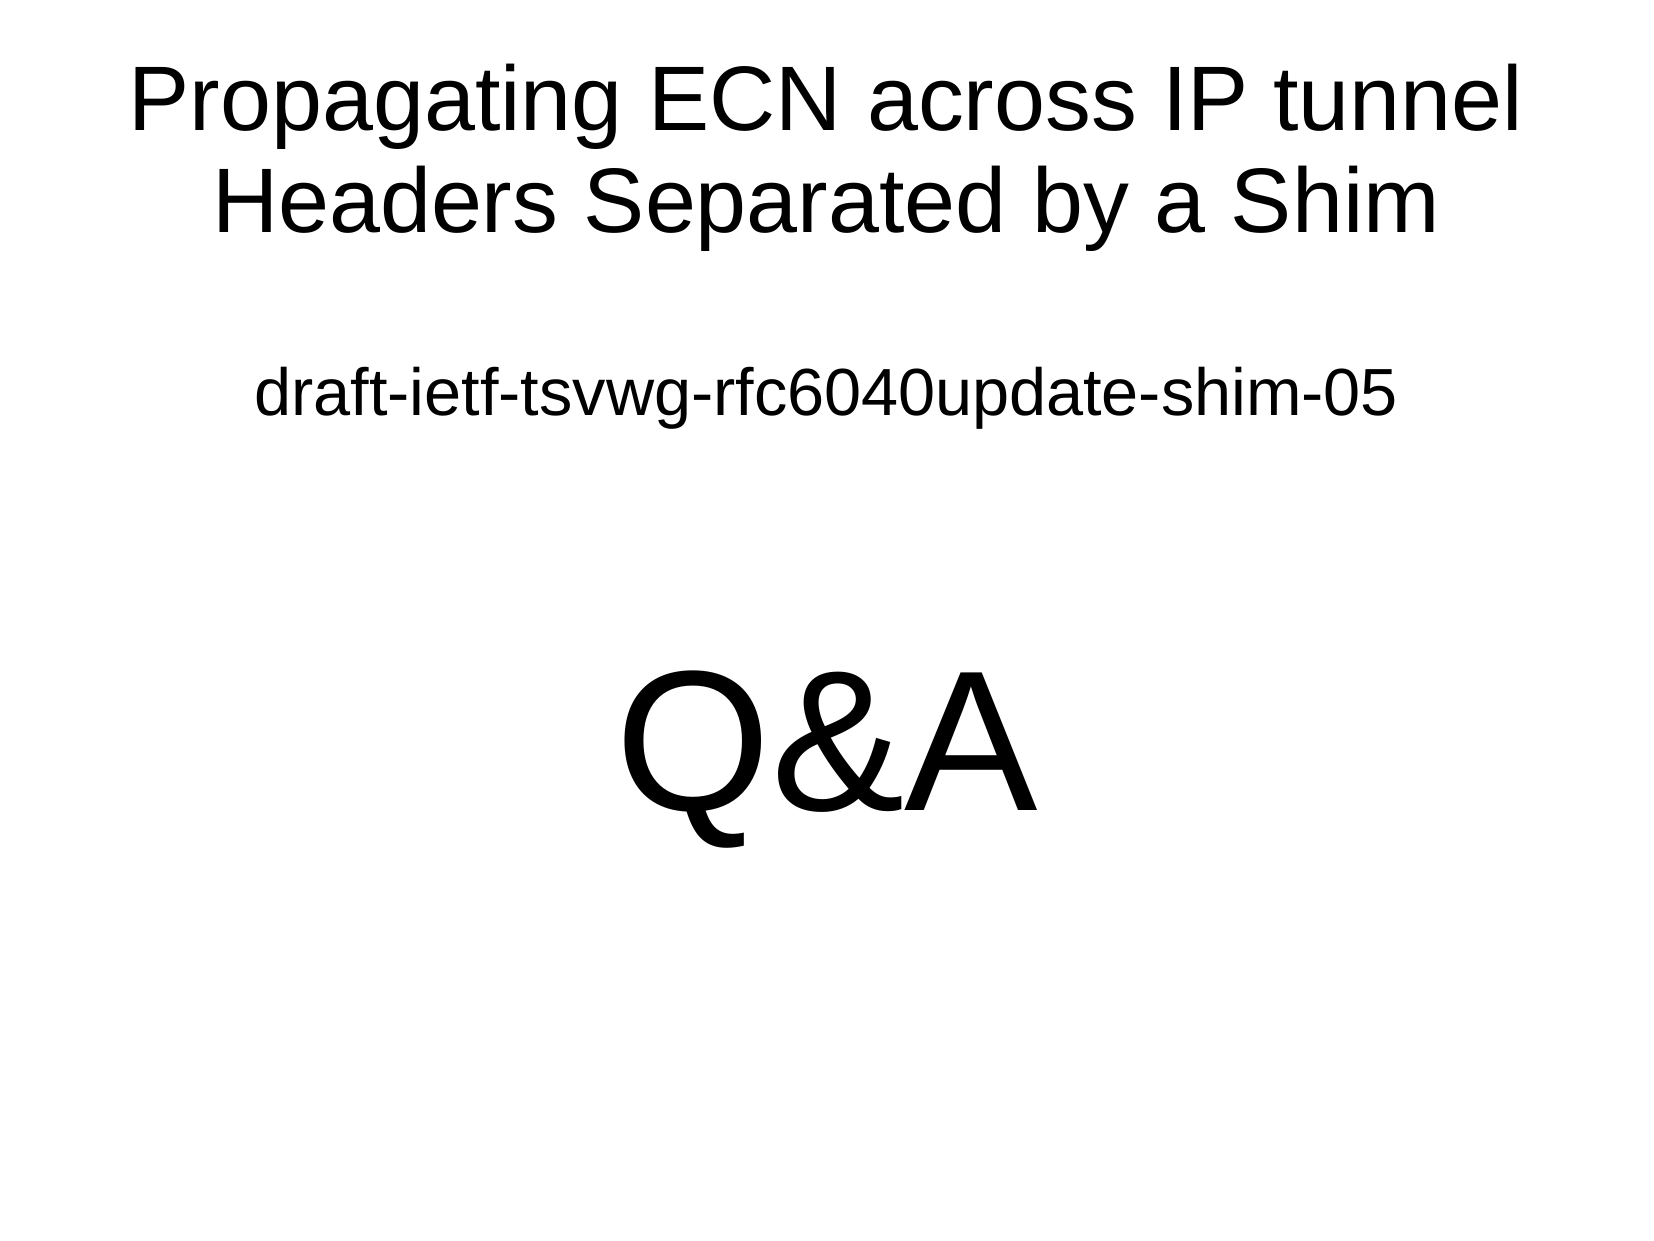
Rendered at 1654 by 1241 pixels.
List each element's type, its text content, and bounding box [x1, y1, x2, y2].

subtitle Q&A [82, 472, 1571, 1010]
title Propagating ECN across IP tunnel Headers Separated by a Shim draft-ietf-tsvwg-rfc6040update-shim-05 [82, 47, 1571, 430]
